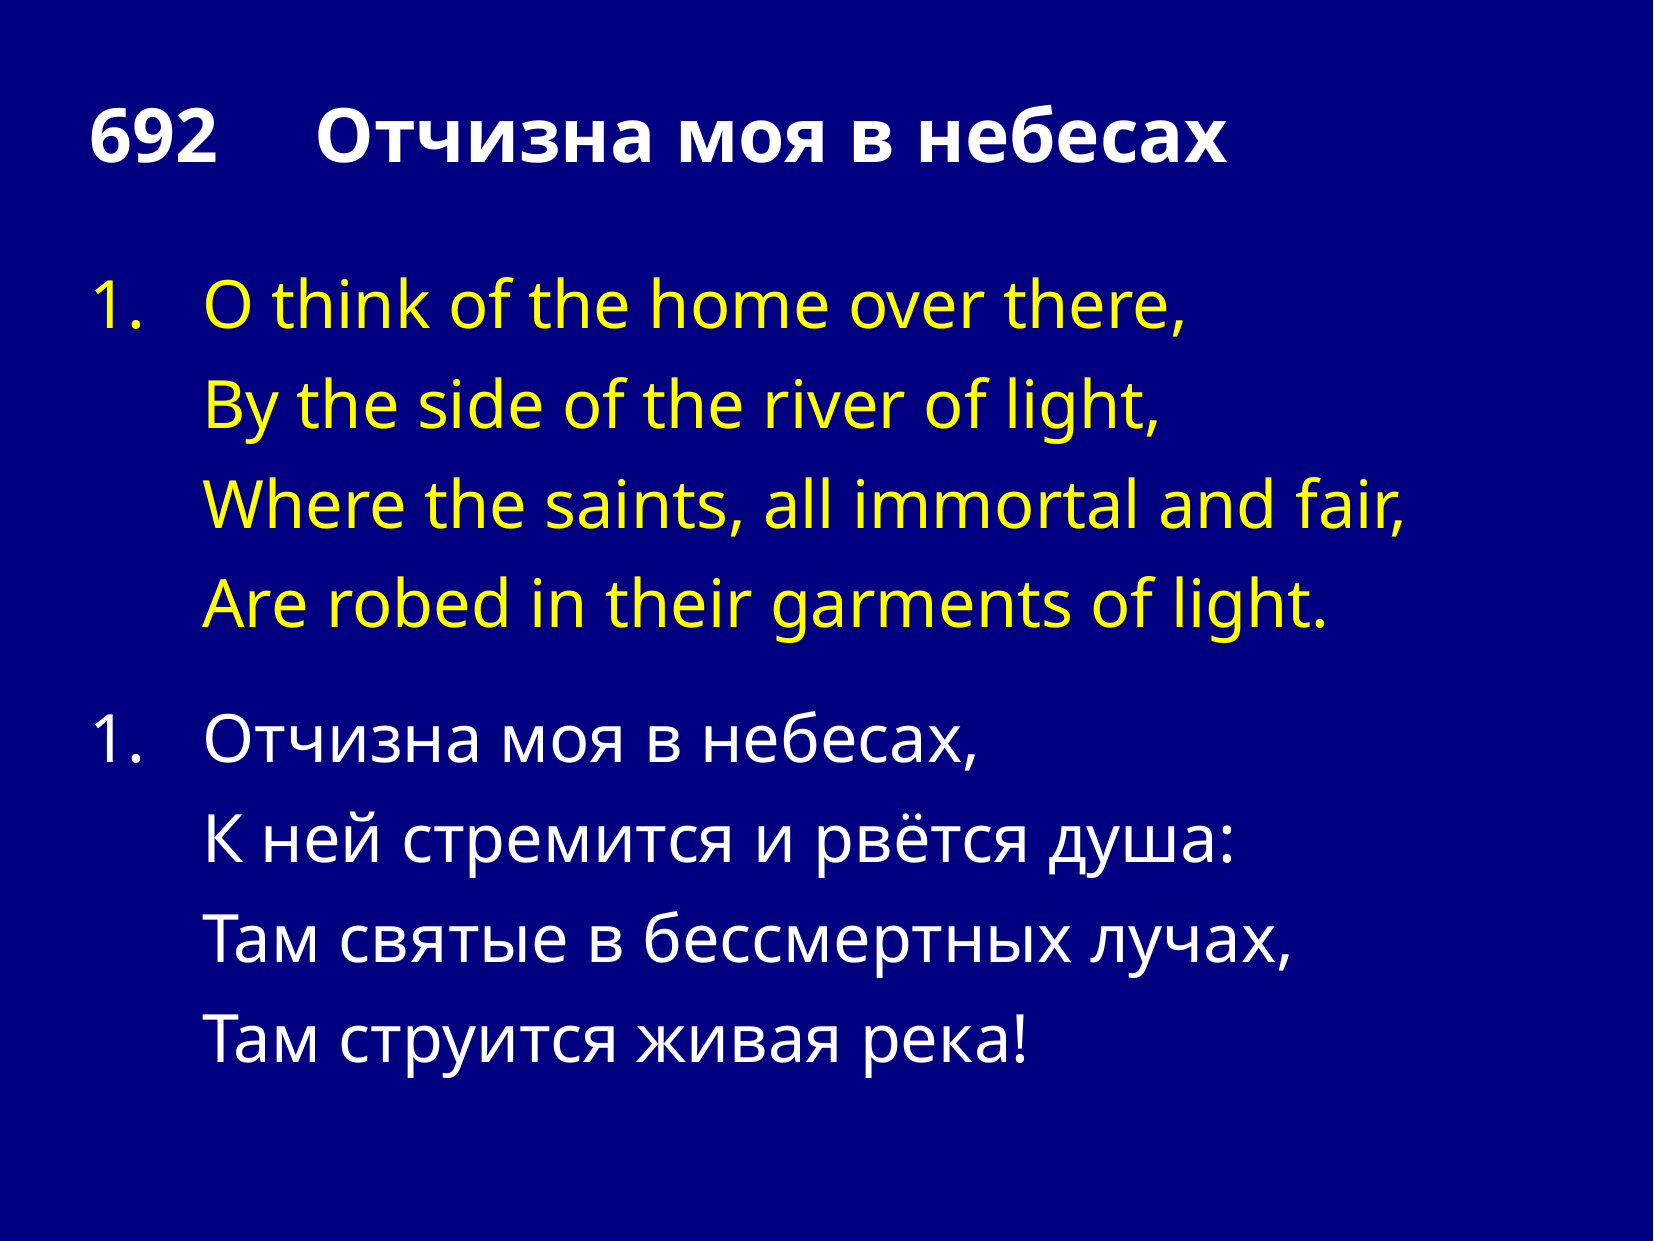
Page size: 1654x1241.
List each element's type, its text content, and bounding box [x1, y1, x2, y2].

text_box 1. Отчизна моя в небесах, К ней стремится и рвётся душа: Там святые в бессмертных лучах, Там струится живая река! [75, 675, 1576, 1163]
text_box 692 Отчизна моя в небесах [75, 75, 1576, 188]
text_box 1. O think of the home over there, By the side of the river of light, Where the saints, all immortal and fair, Are robed in their garments of light. [75, 188, 1576, 638]
